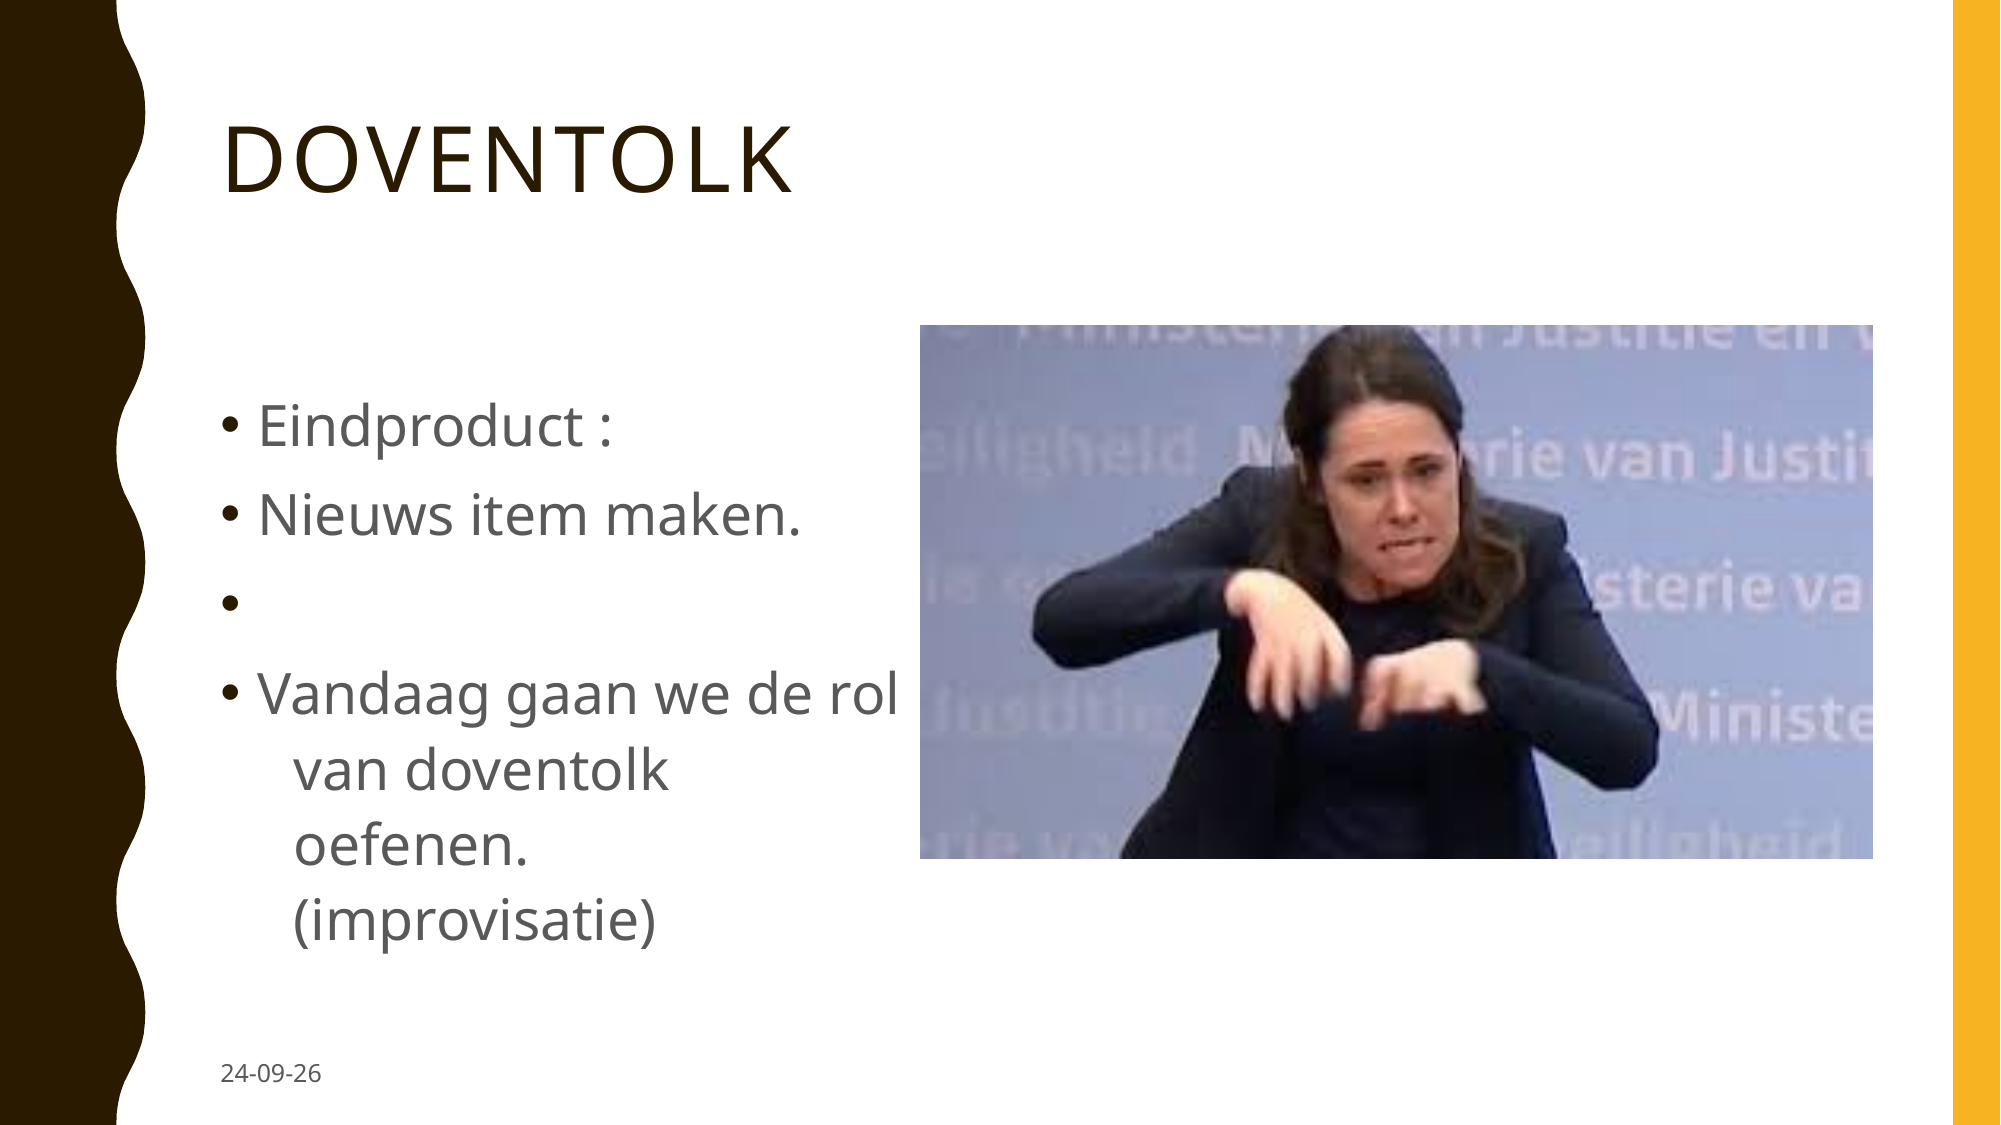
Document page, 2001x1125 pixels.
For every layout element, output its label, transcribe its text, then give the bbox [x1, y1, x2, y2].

picture [920, 325, 1873, 859]
list Eindproduct : Nieuws item maken. Vandaag gaan we de rol van doventolk oefenen. (improvisatie) [205, 375, 922, 965]
text_box 19-4-2021 [205, 1045, 588, 1104]
title Doventolk [205, 105, 921, 323]
